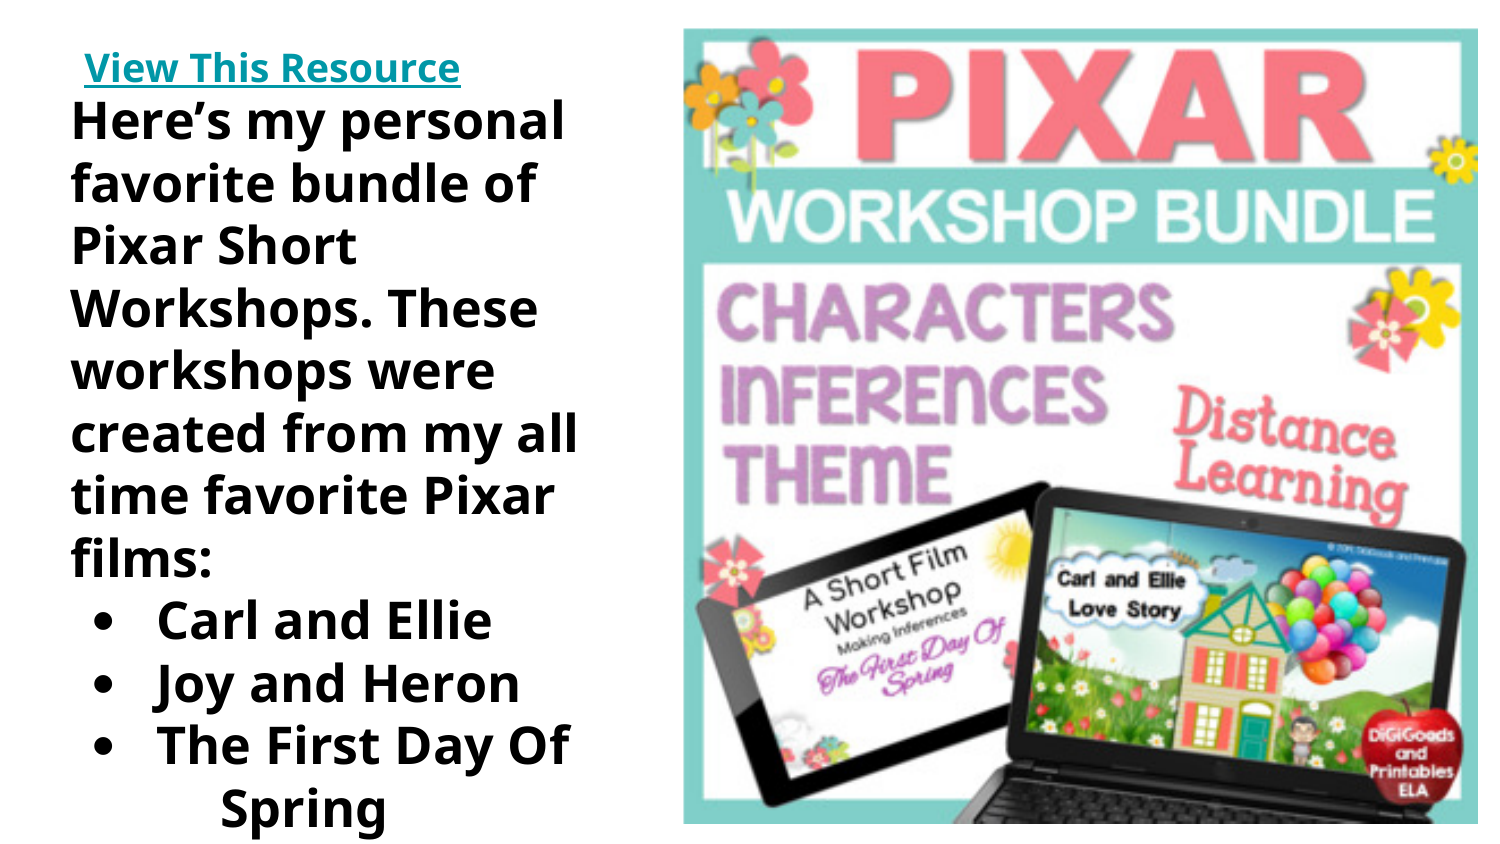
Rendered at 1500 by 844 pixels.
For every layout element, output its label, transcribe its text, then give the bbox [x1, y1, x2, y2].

text_box View This Resource [69, 27, 638, 90]
picture [682, 27, 1478, 824]
text_box Here’s my personal favorite bundle of Pixar Short Workshops. These workshops were created from my all time favorite Pixar films: Carl and Ellie Joy and Heron The First Day Of Spring Each film is beautifully created with an important life lesson for students. [55, 72, 652, 679]
